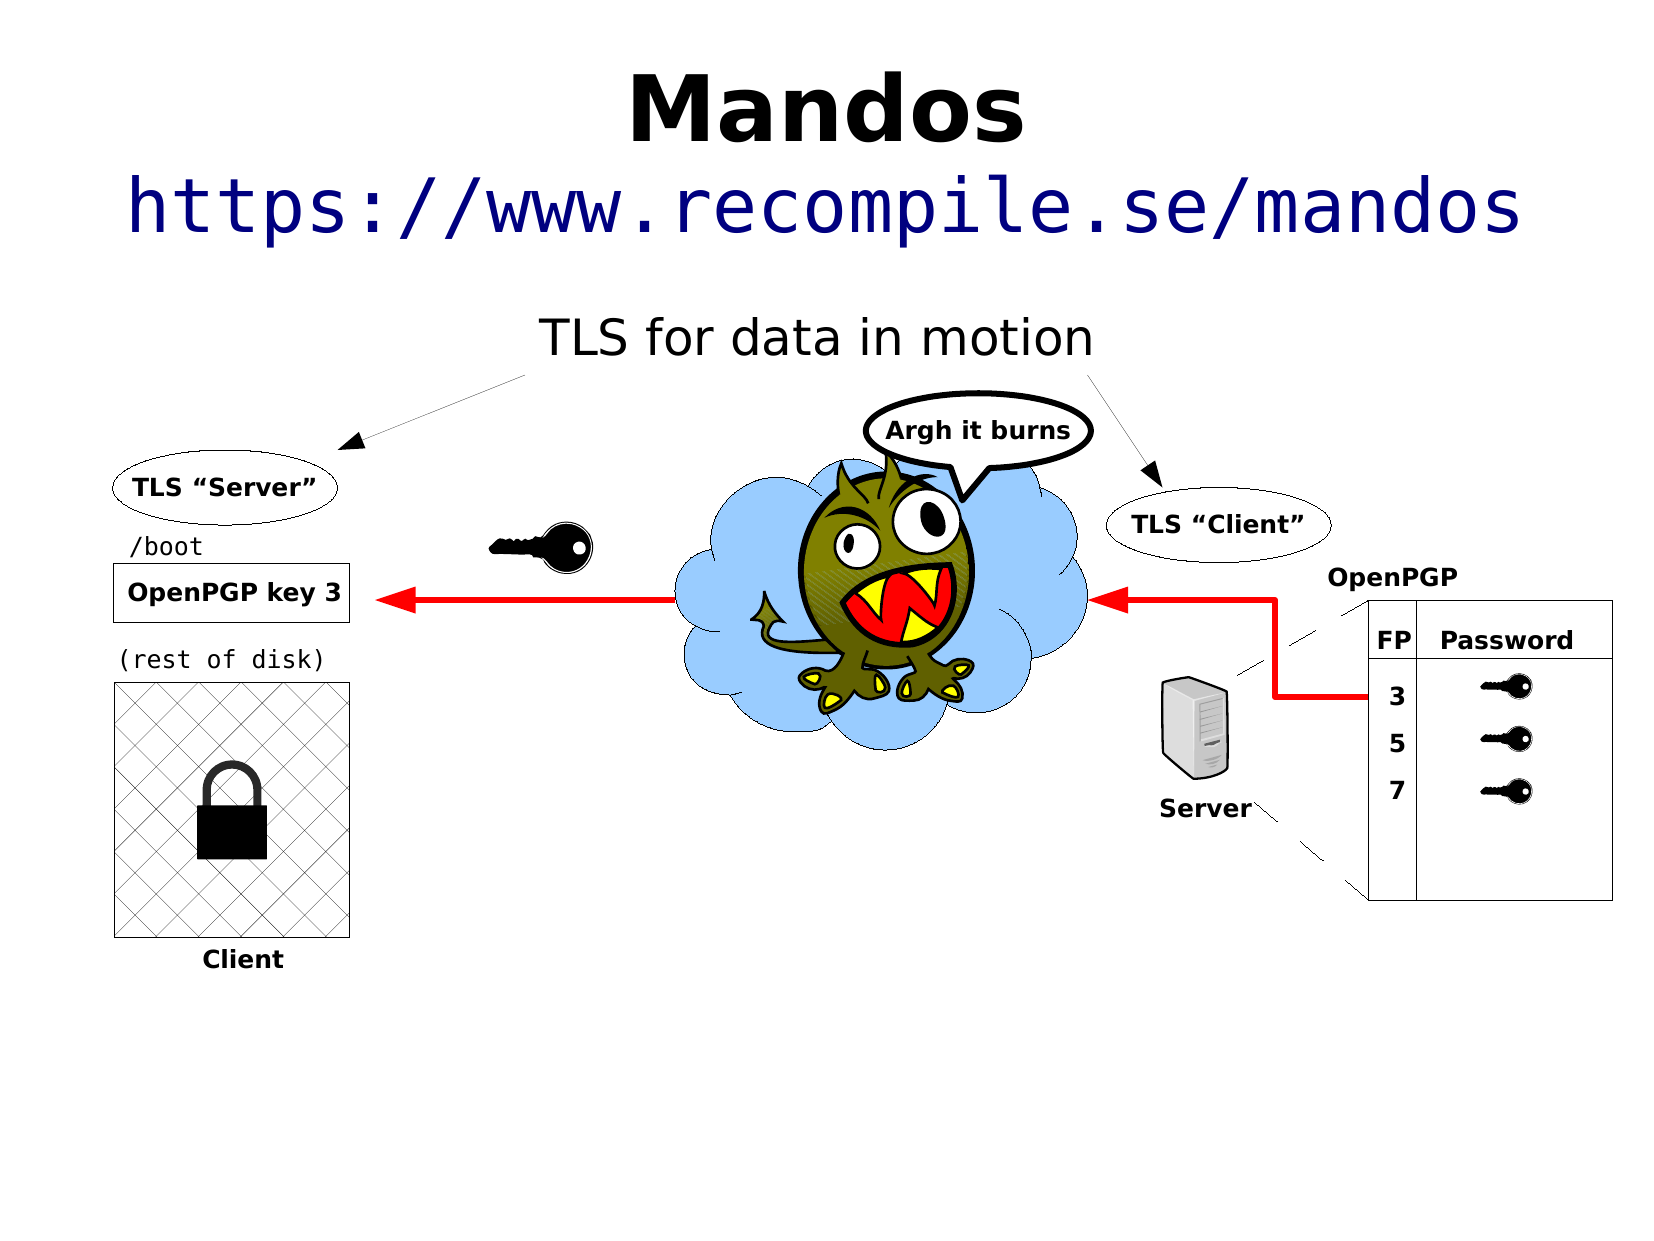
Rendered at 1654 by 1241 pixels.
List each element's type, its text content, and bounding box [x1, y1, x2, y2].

picture [1142, 657, 1247, 806]
picture [170, 748, 294, 872]
text_box OpenPGP key 3 [112, 570, 376, 615]
text_box Client [187, 937, 300, 982]
text_box [113, 615, 350, 623]
text_box FP [1361, 618, 1425, 663]
text_box [294, 563, 350, 570]
text_box [674, 483, 943, 751]
text_box [114, 696, 350, 938]
title Mandos https://www.recompile.se/mandos [82, 49, 1571, 257]
text_box TLS for data in motion [525, 301, 1111, 376]
text_box 7 [1374, 768, 1439, 813]
picture [1462, 663, 1555, 713]
text_box TLS “Server” [112, 450, 338, 526]
text_box TLS “Client” [1106, 487, 1332, 563]
text_box 3 [1374, 675, 1439, 720]
picture [453, 502, 638, 597]
picture [1462, 768, 1555, 818]
picture [750, 450, 976, 715]
text_box 5 [1374, 721, 1439, 766]
text_box [976, 465, 1088, 713]
text_box (rest of disk) [101, 637, 376, 696]
text_box OpenPGP [1312, 555, 1501, 601]
text_box [1369, 600, 1613, 901]
text_box Argh it burns [865, 393, 1091, 501]
text_box Server [1144, 786, 1360, 831]
text_box Password [1425, 618, 1605, 663]
picture [1462, 716, 1555, 766]
text_box /boot [114, 525, 294, 570]
